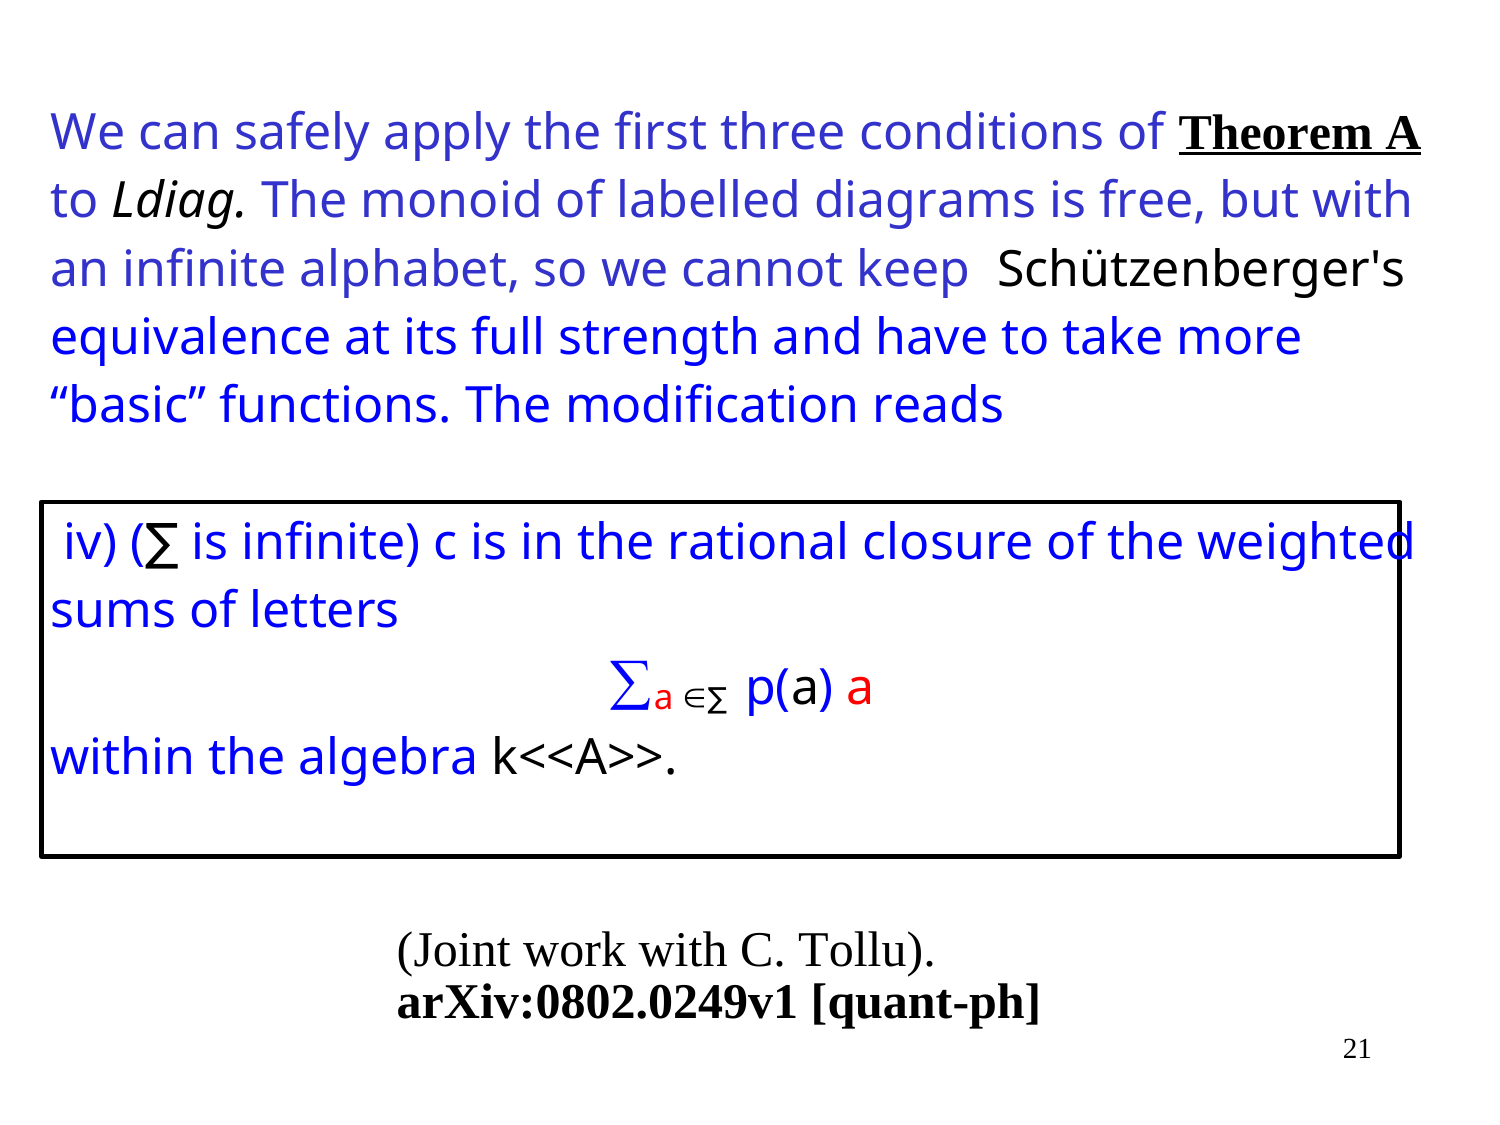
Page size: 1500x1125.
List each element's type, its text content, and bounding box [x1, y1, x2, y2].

text_box We can safely apply the first three conditions of Theorem A to Ldiag. The monoid of labelled diagrams is free, but with an infinite alphabet, so we cannot keep Schützenberger's equivalence at its full strength and have to take more “basic” functions. The modification reads iv) (∑ is infinite) c is in the rational closure of the weighted sums of letters ∑a ∑ p(a) a within the algebra k<<A>>. [35, 88, 1447, 797]
text_box (Joint work with C. Tollu). arXiv:0802.0249v1 [quant-ph] [381, 917, 1057, 1042]
